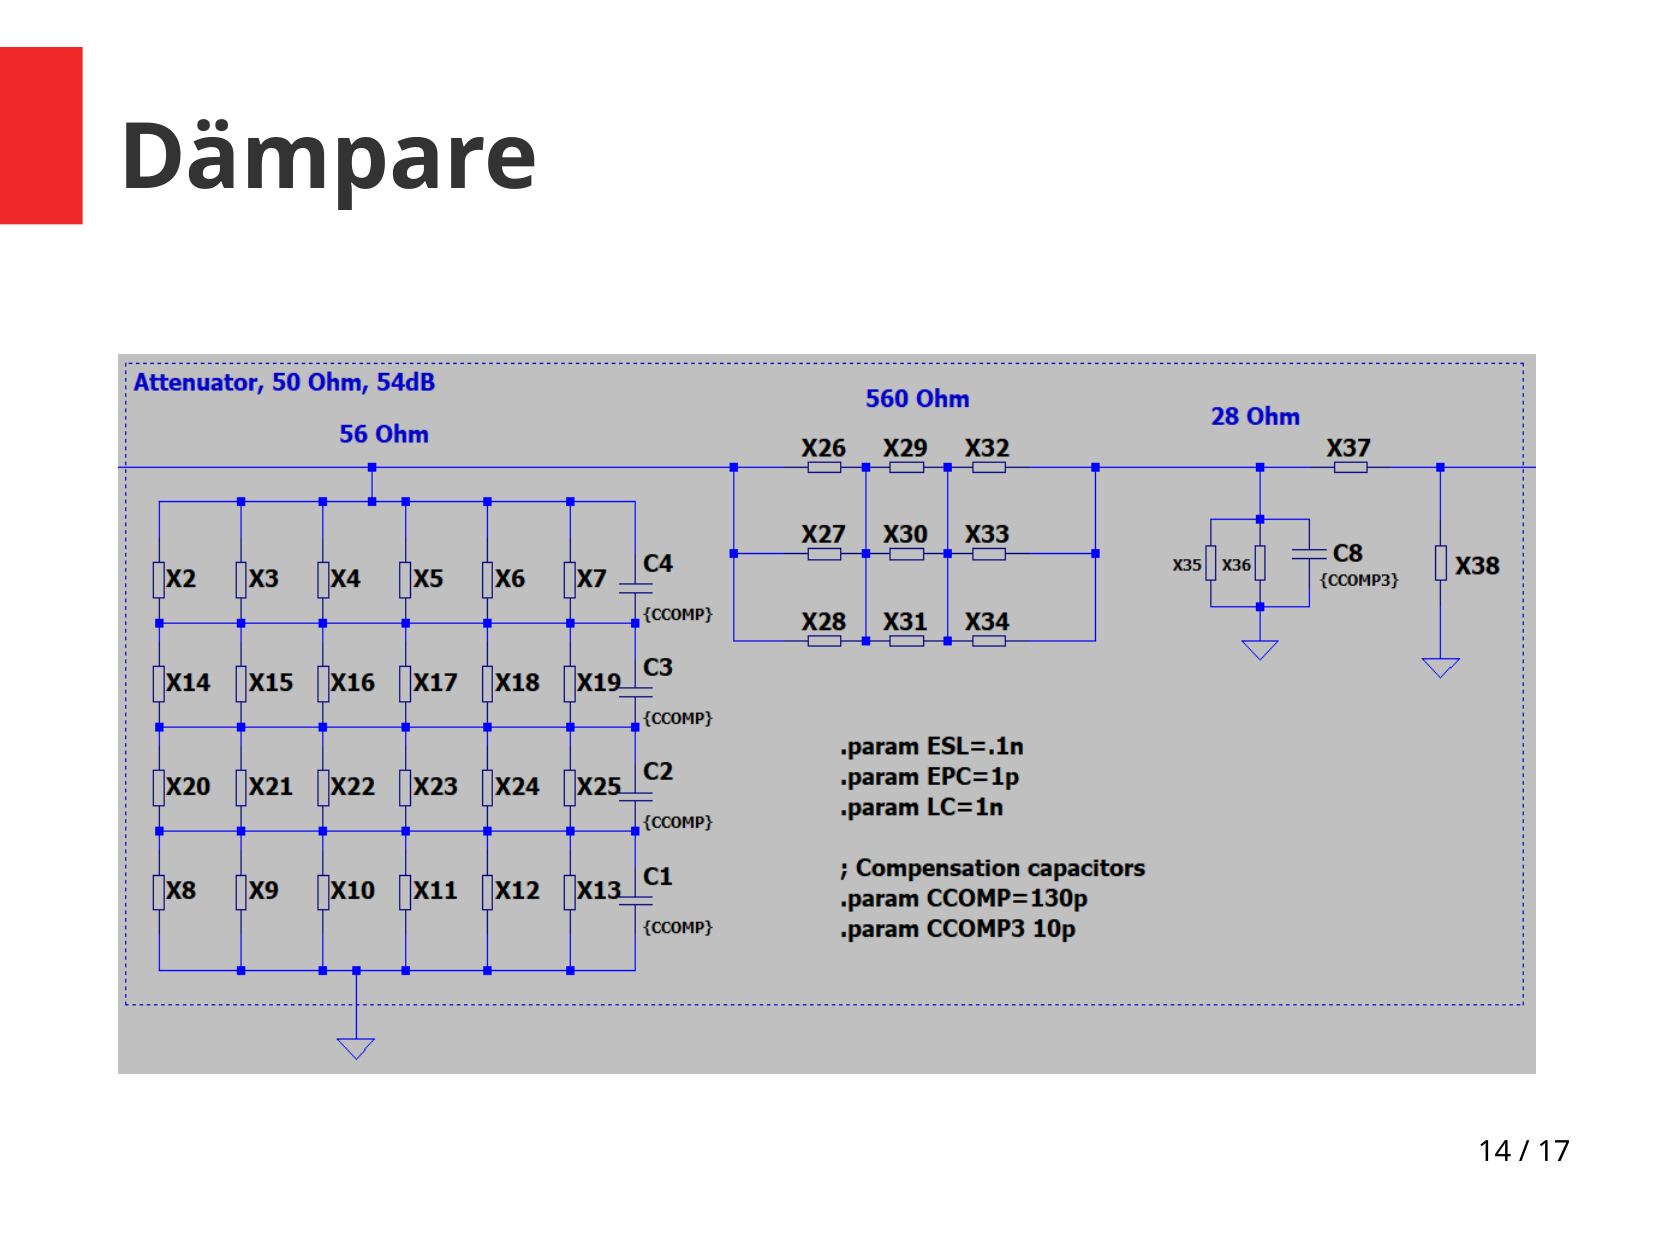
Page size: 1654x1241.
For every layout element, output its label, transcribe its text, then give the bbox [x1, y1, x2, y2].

picture [118, 354, 1536, 1074]
title Dämpare [118, 49, 1571, 257]
